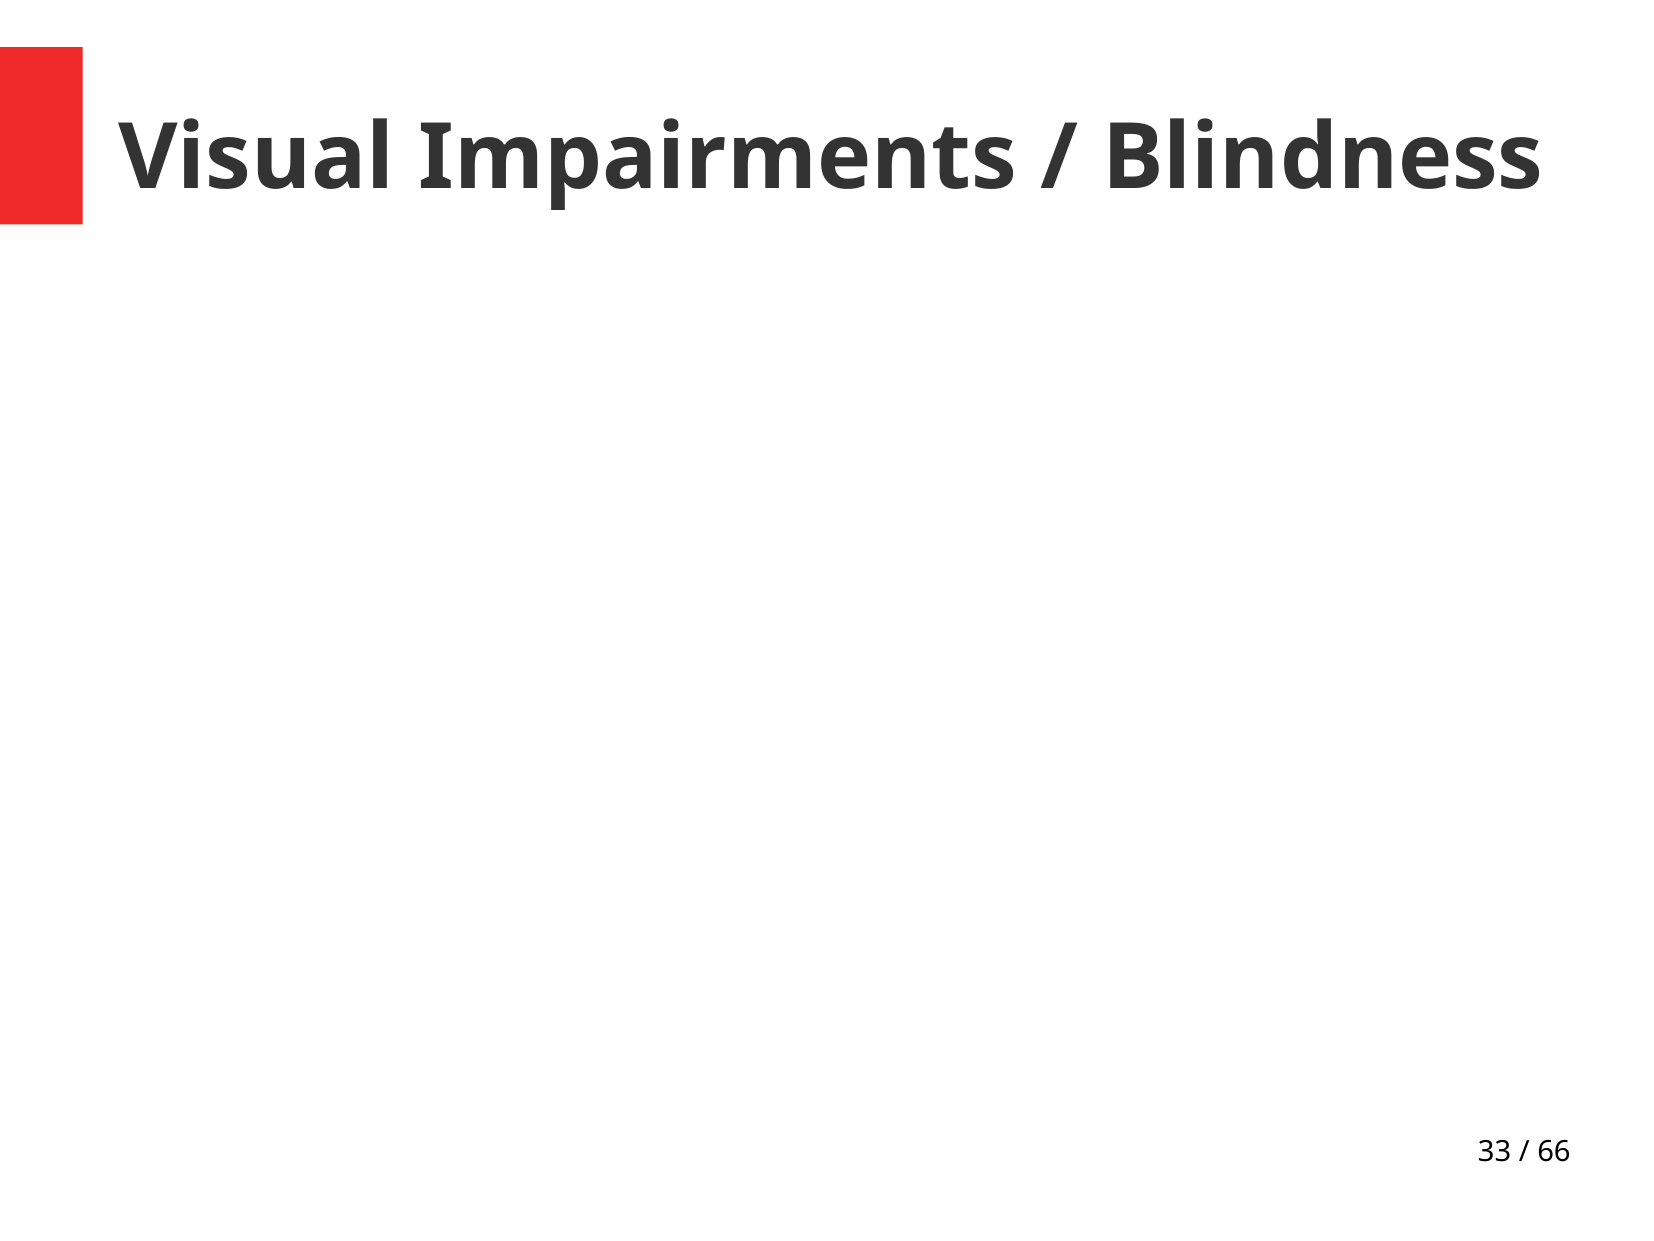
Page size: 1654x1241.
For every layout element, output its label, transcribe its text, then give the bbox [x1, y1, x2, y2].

title Visual Impairments / Blindness [118, 49, 1571, 257]
